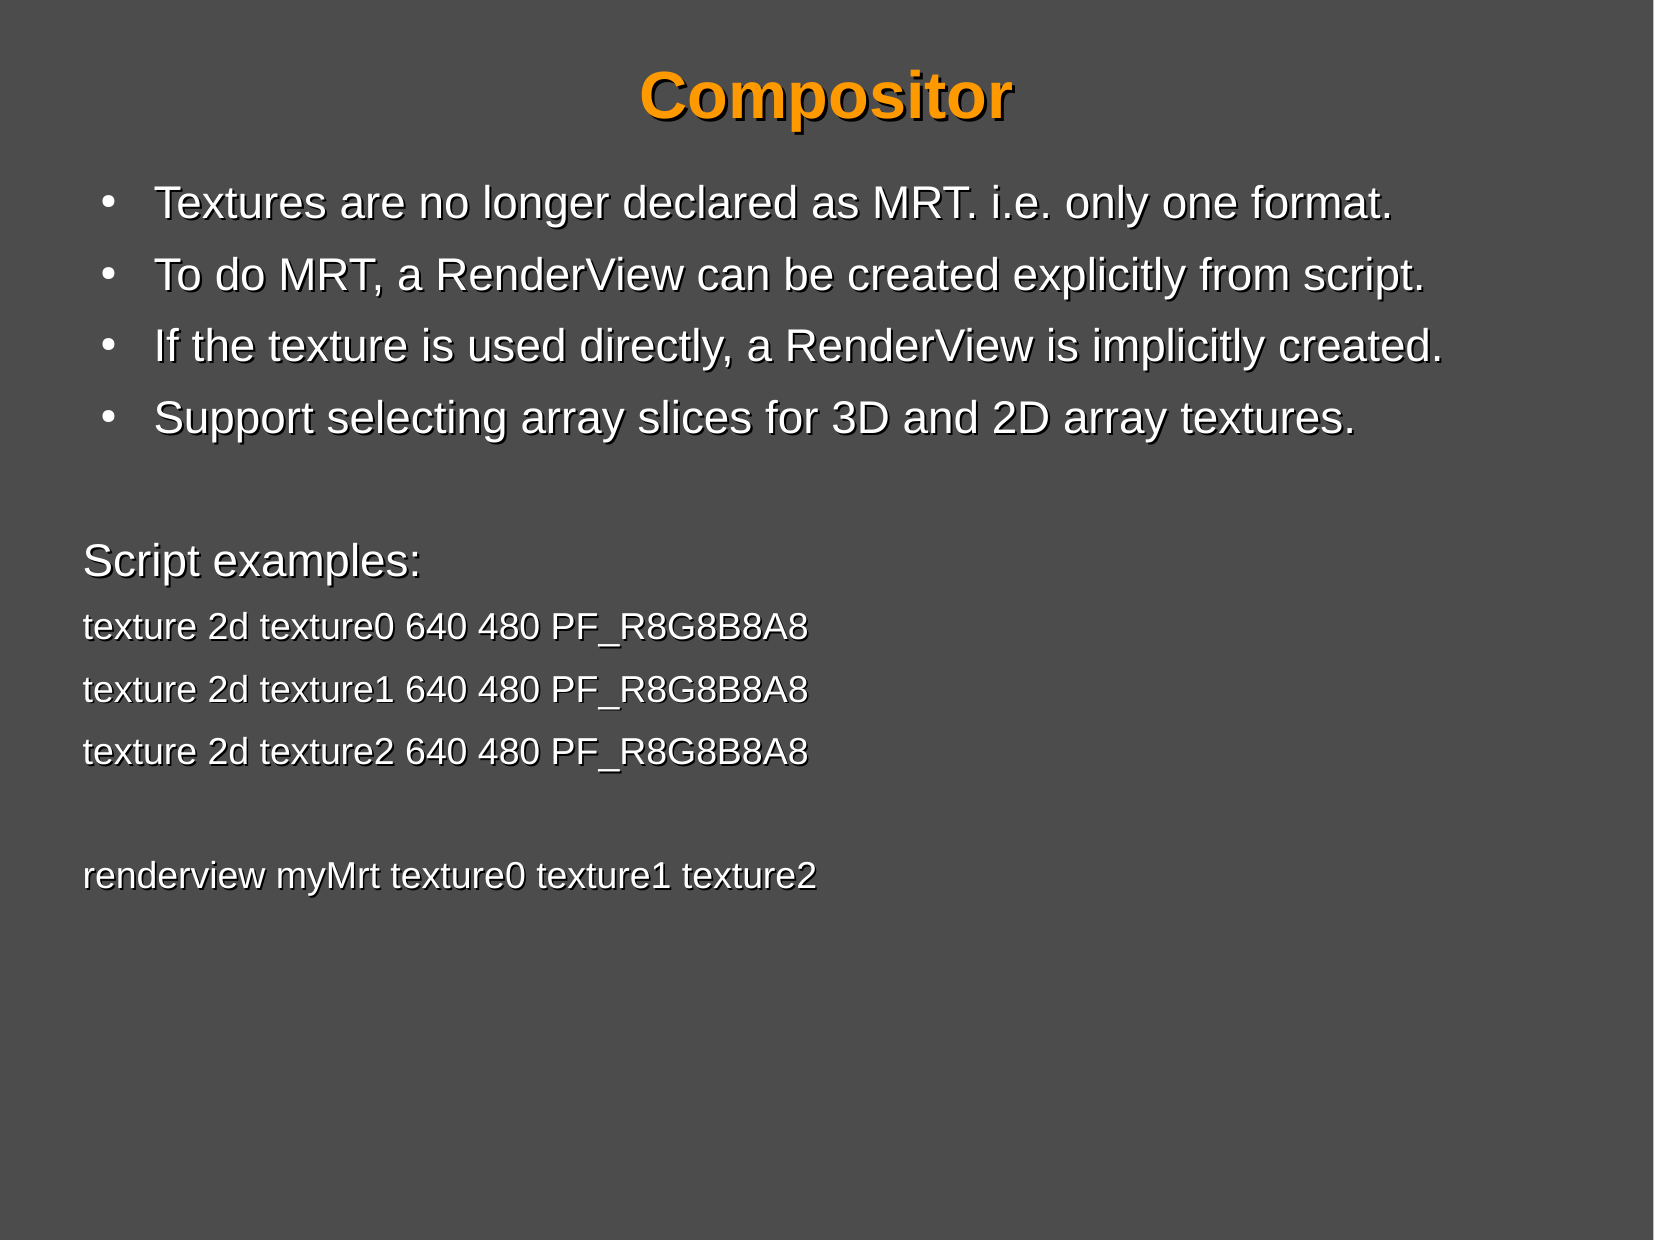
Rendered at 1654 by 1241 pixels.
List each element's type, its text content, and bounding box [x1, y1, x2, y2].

list Textures are no longer declared as MRT. i.e. only one format. To do MRT, a RenderView can be created explicitly from script. If the texture is used directly, a RenderView is implicitly created. Support selecting array slices for 3D and 2D array textures. Script examples: texture 2d texture0 640 480 PF_R8G8B8A8 texture 2d texture1 640 480 PF_R8G8B8A8 texture 2d texture2 640 480 PF_R8G8B8A8 renderview myMrt texture0 texture1 texture2 [82, 177, 1571, 1075]
title Compositor [82, 49, 1571, 142]
